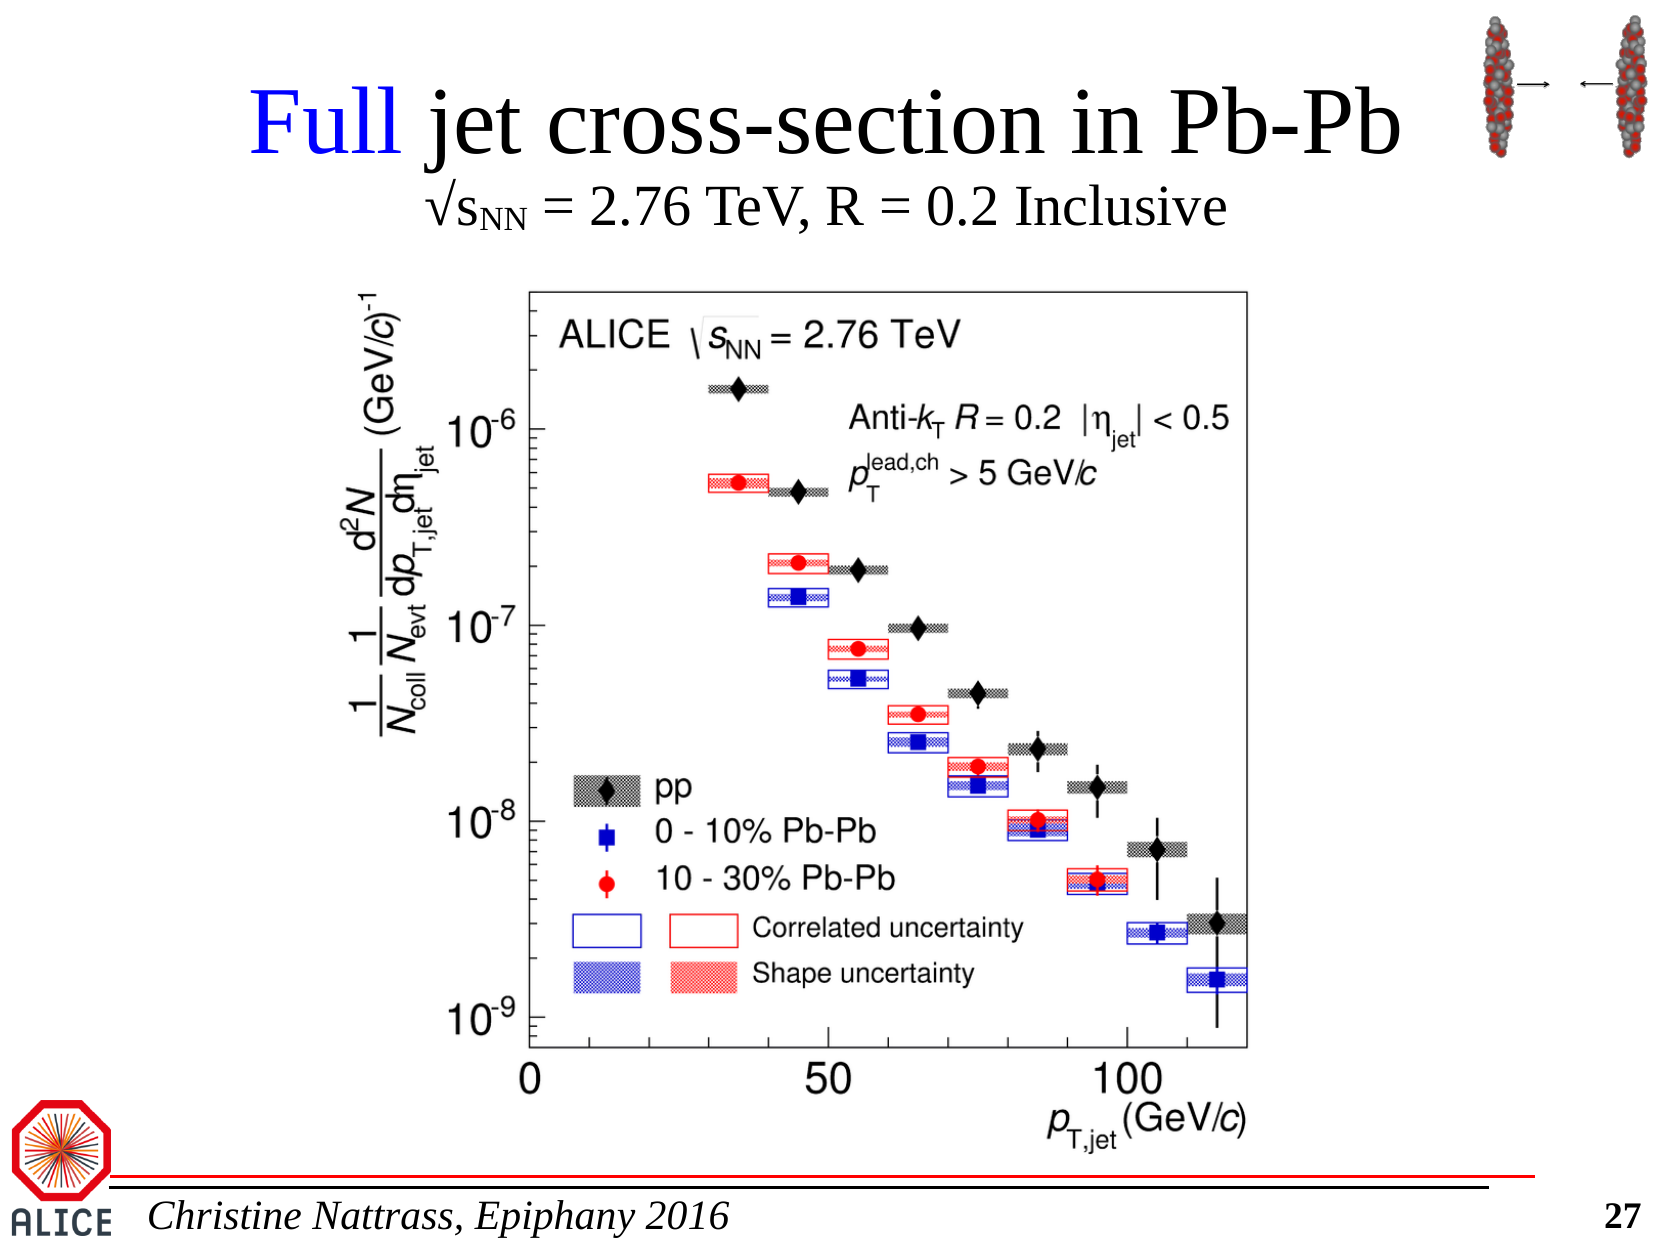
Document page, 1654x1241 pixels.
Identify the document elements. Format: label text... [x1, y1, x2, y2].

picture [315, 254, 1287, 1156]
title Full jet cross-section in Pb-Pb √sNN = 2.76 TeV, R = 0.2 Inclusive [82, 49, 1571, 257]
picture [1573, 15, 1648, 165]
picture [11, 1100, 111, 1236]
picture [1482, 15, 1556, 49]
